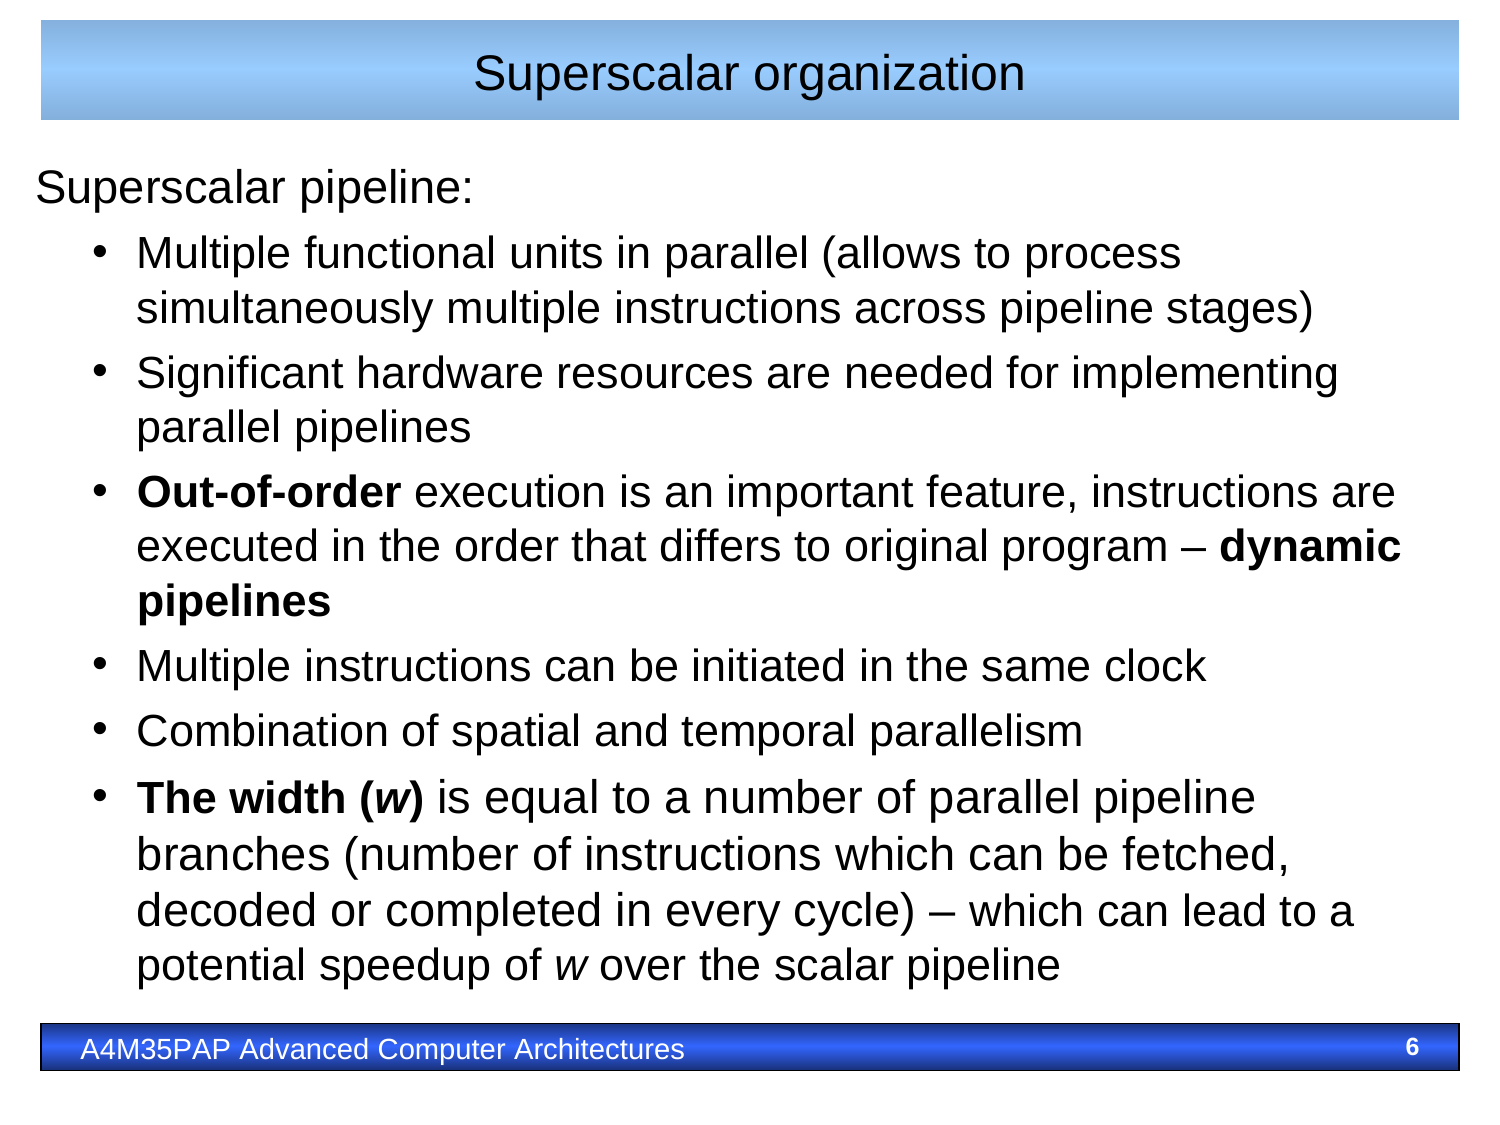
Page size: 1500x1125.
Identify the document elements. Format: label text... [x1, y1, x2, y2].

list Superscalar pipeline: Multiple functional units in parallel (allows to process simultaneously multiple instructions across pipeline stages) Significant hardware resources are needed for implementing parallel pipelines Out-of-order execution is an important feature, instructions are executed in the order that differs to original program – dynamic pipelines Multiple instructions can be initiated in the same clock Combination of spatial and temporal parallelism The width (w) is equal to a number of parallel pipeline branches (number of instructions which can be fetched, decoded or completed in every cycle) – which can lead to a potential speedup of w over the scalar pipeline [7, 148, 1459, 1000]
title Superscalar organization [41, 20, 1459, 120]
